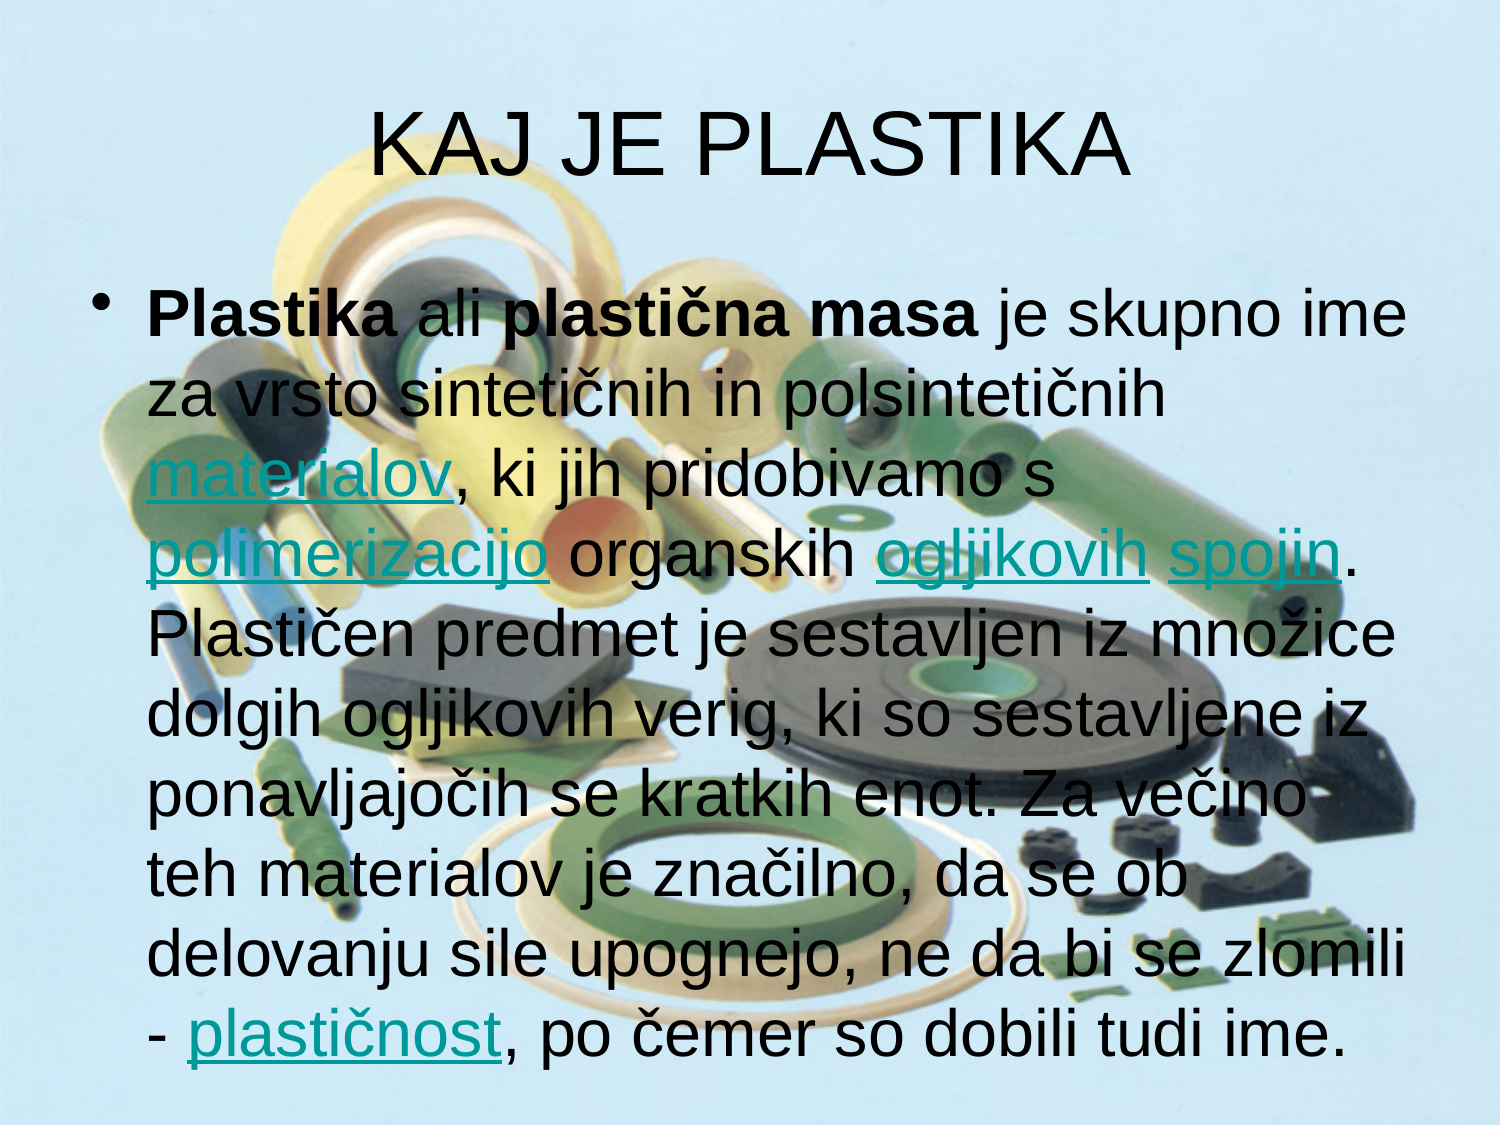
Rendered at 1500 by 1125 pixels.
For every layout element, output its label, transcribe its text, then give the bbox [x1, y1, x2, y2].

title KAJ JE PLASTIKA [75, 45, 1425, 233]
picture [0, 0, 1500, 1125]
list Plastika ali plastična masa je skupno ime za vrsto sintetičnih in polsintetičnih materialov, ki jih pridobivamo s polimerizacijo organskih ogljikovih spojin. Plastičen predmet je sestavljen iz množice dolgih ogljikovih verig, ki so sestavljene iz ponavljajočih se kratkih enot. Za večino teh materialov je značilno, da se ob delovanju sile upognejo, ne da bi se zlomili - plastičnost, po čemer so dobili tudi ime. [75, 262, 1425, 1005]
